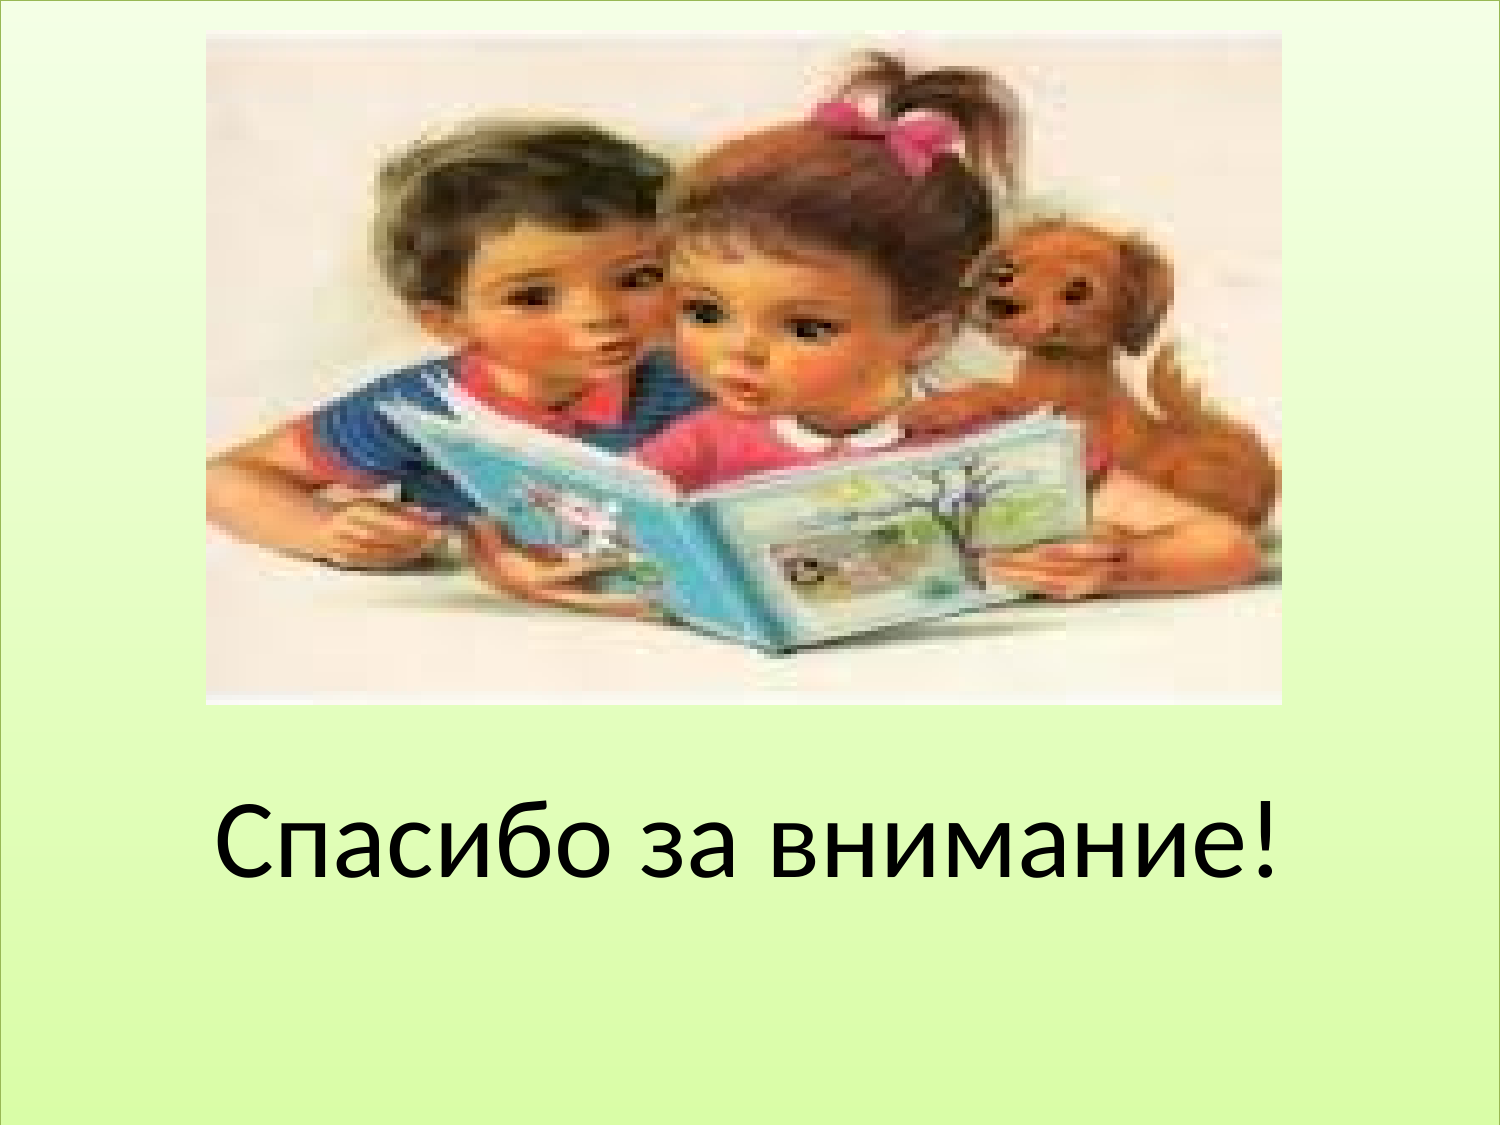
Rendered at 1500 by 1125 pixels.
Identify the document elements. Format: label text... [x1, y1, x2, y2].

picture [206, 30, 1282, 705]
text_box Спасибо за внимание! [0, 0, 1500, 1125]
